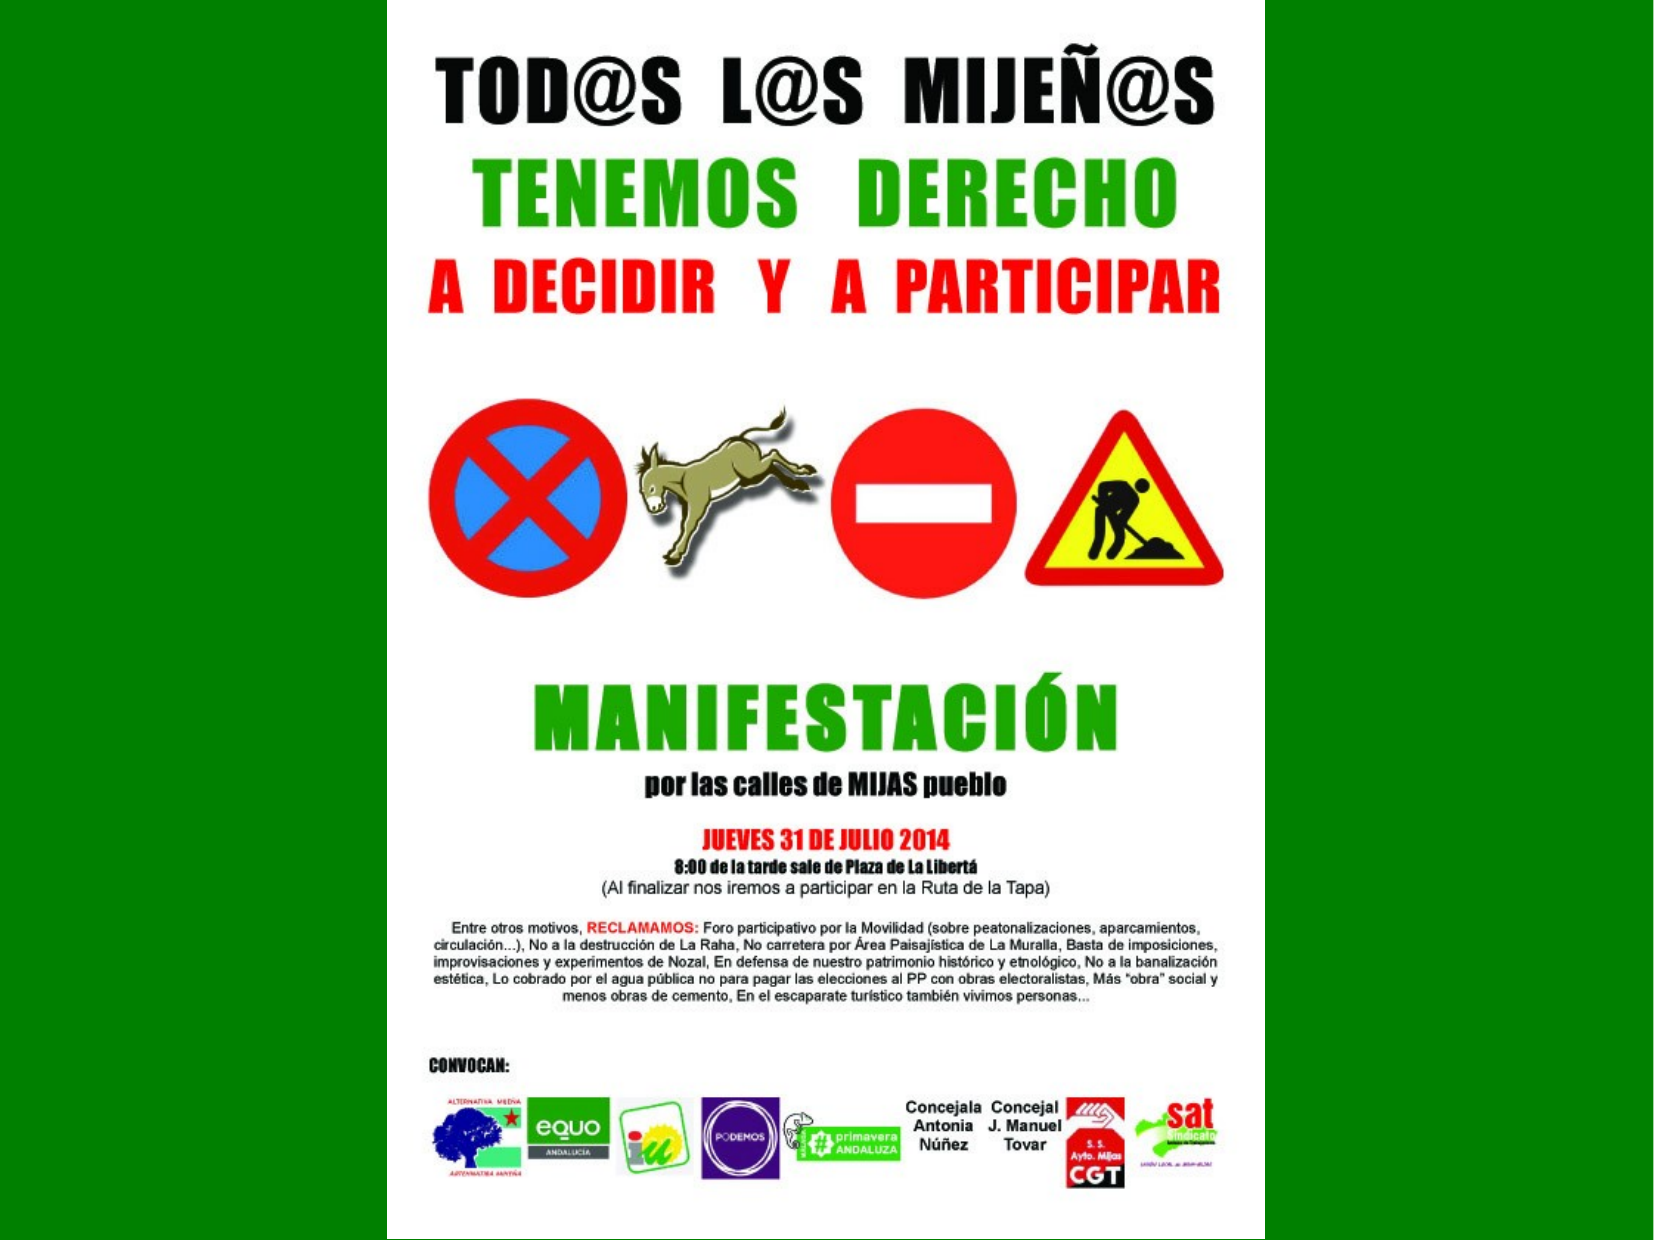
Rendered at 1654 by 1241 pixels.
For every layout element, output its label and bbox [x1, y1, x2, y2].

picture [387, 0, 1265, 1239]
